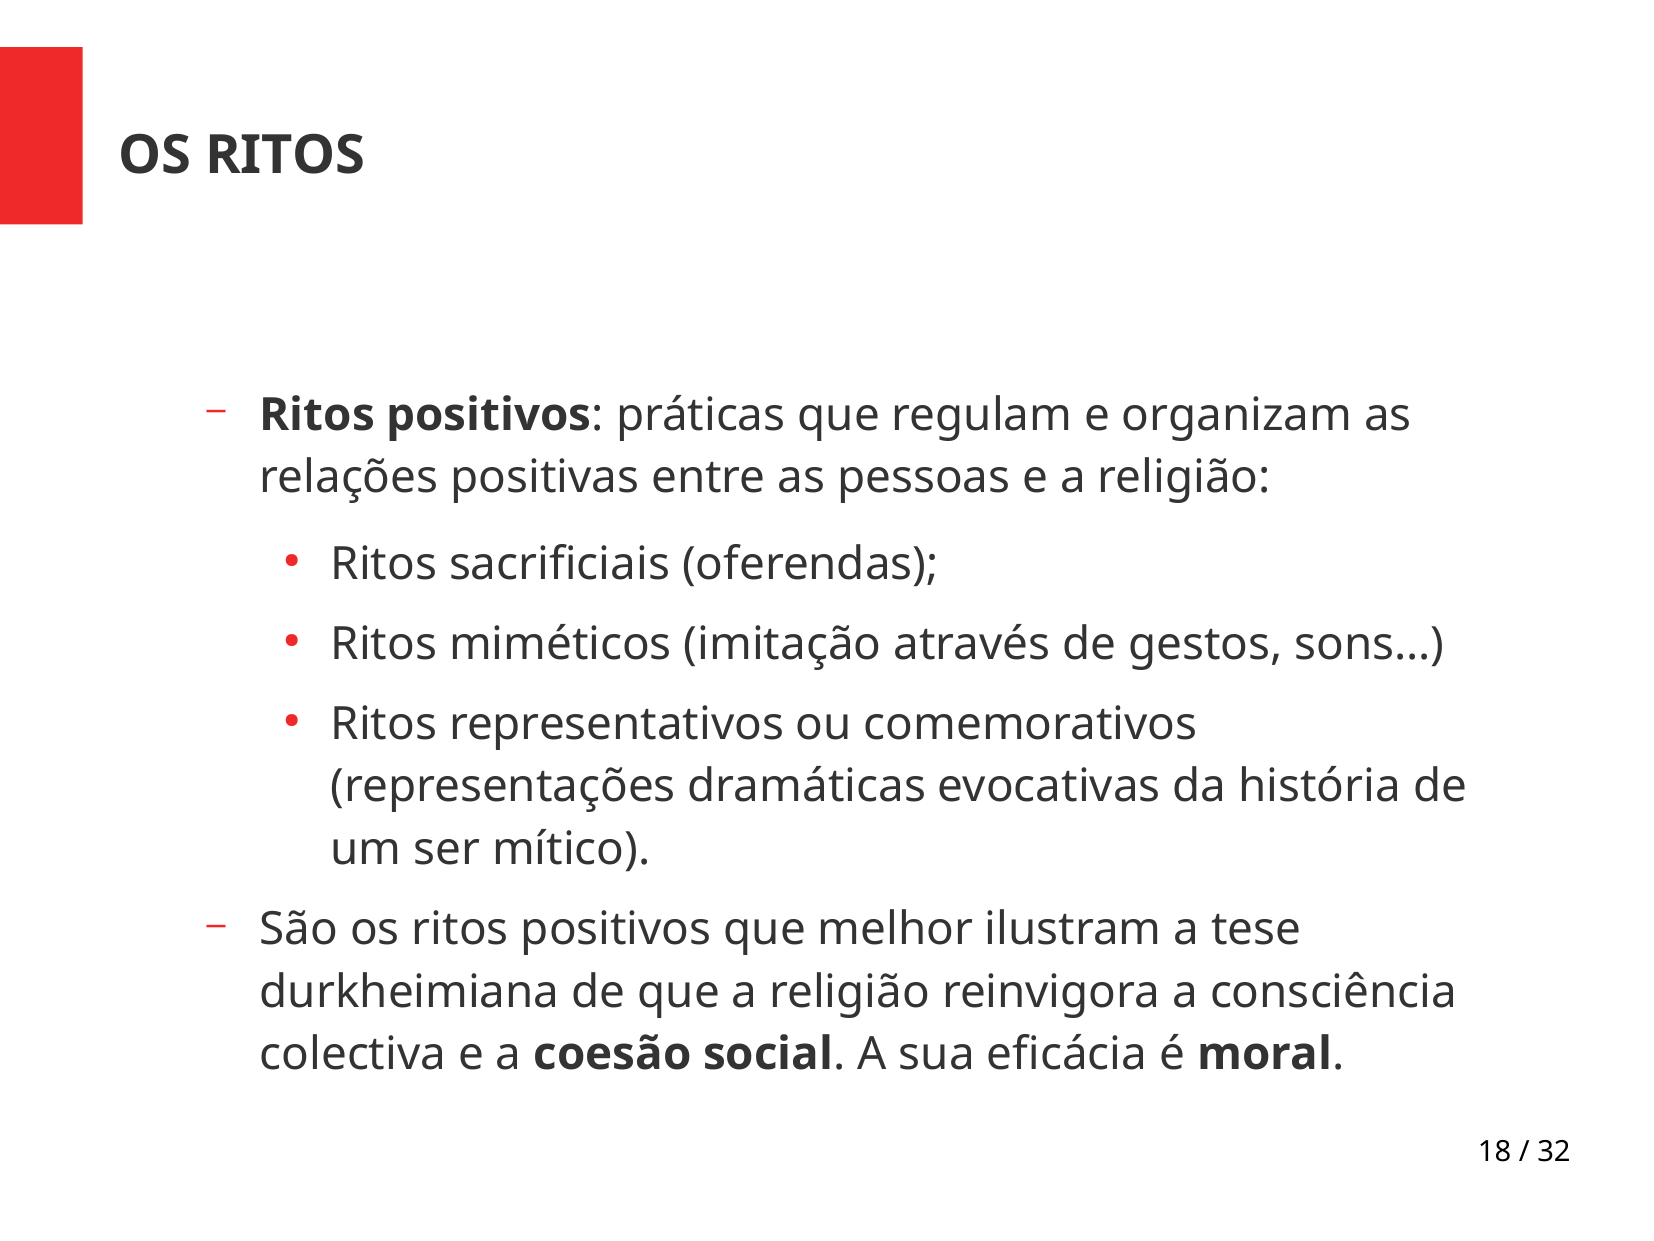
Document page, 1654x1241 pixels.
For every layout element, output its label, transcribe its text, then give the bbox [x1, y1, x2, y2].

title OS RITOS [118, 49, 1571, 257]
list Ritos positivos: práticas que regulam e organizam as relações positivas entre as pessoas e a religião: Ritos sacrificiais (oferendas); Ritos miméticos (imitação através de gestos, sons…) Ritos representativos ou comemorativos (representações dramáticas evocativas da história de um ser mítico). São os ritos positivos que melhor ilustram a tese durkheimiana de que a religião reinvigora a consciência colectiva e a coesão social. A sua eficácia é moral. [118, 295, 1536, 1015]
